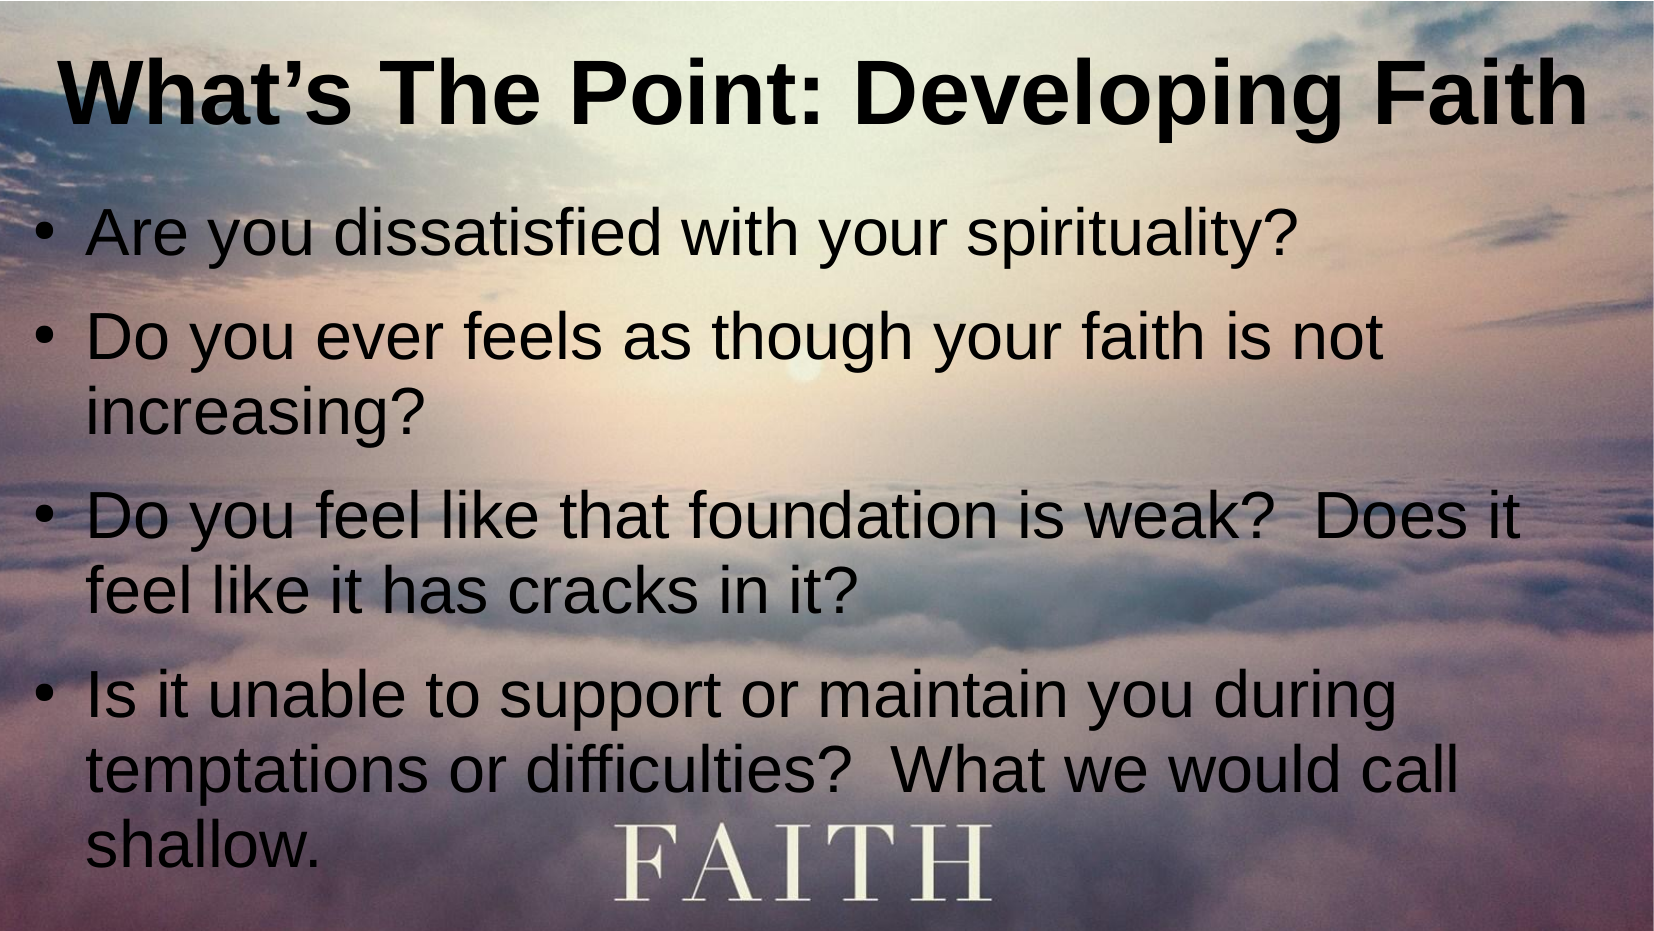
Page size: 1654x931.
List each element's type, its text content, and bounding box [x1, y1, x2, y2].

picture [0, 1, 1654, 931]
list Are you dissatisfied with your spirituality? Do you ever feels as though your faith is not increasing? Do you feel like that foundation is weak? Does it feel like it has cracks in it? Is it unable to support or maintain you during temptations or difficulties? What we would call shallow. [15, 195, 1636, 916]
title What’s The Point: Developing Faith [15, 0, 1636, 195]
